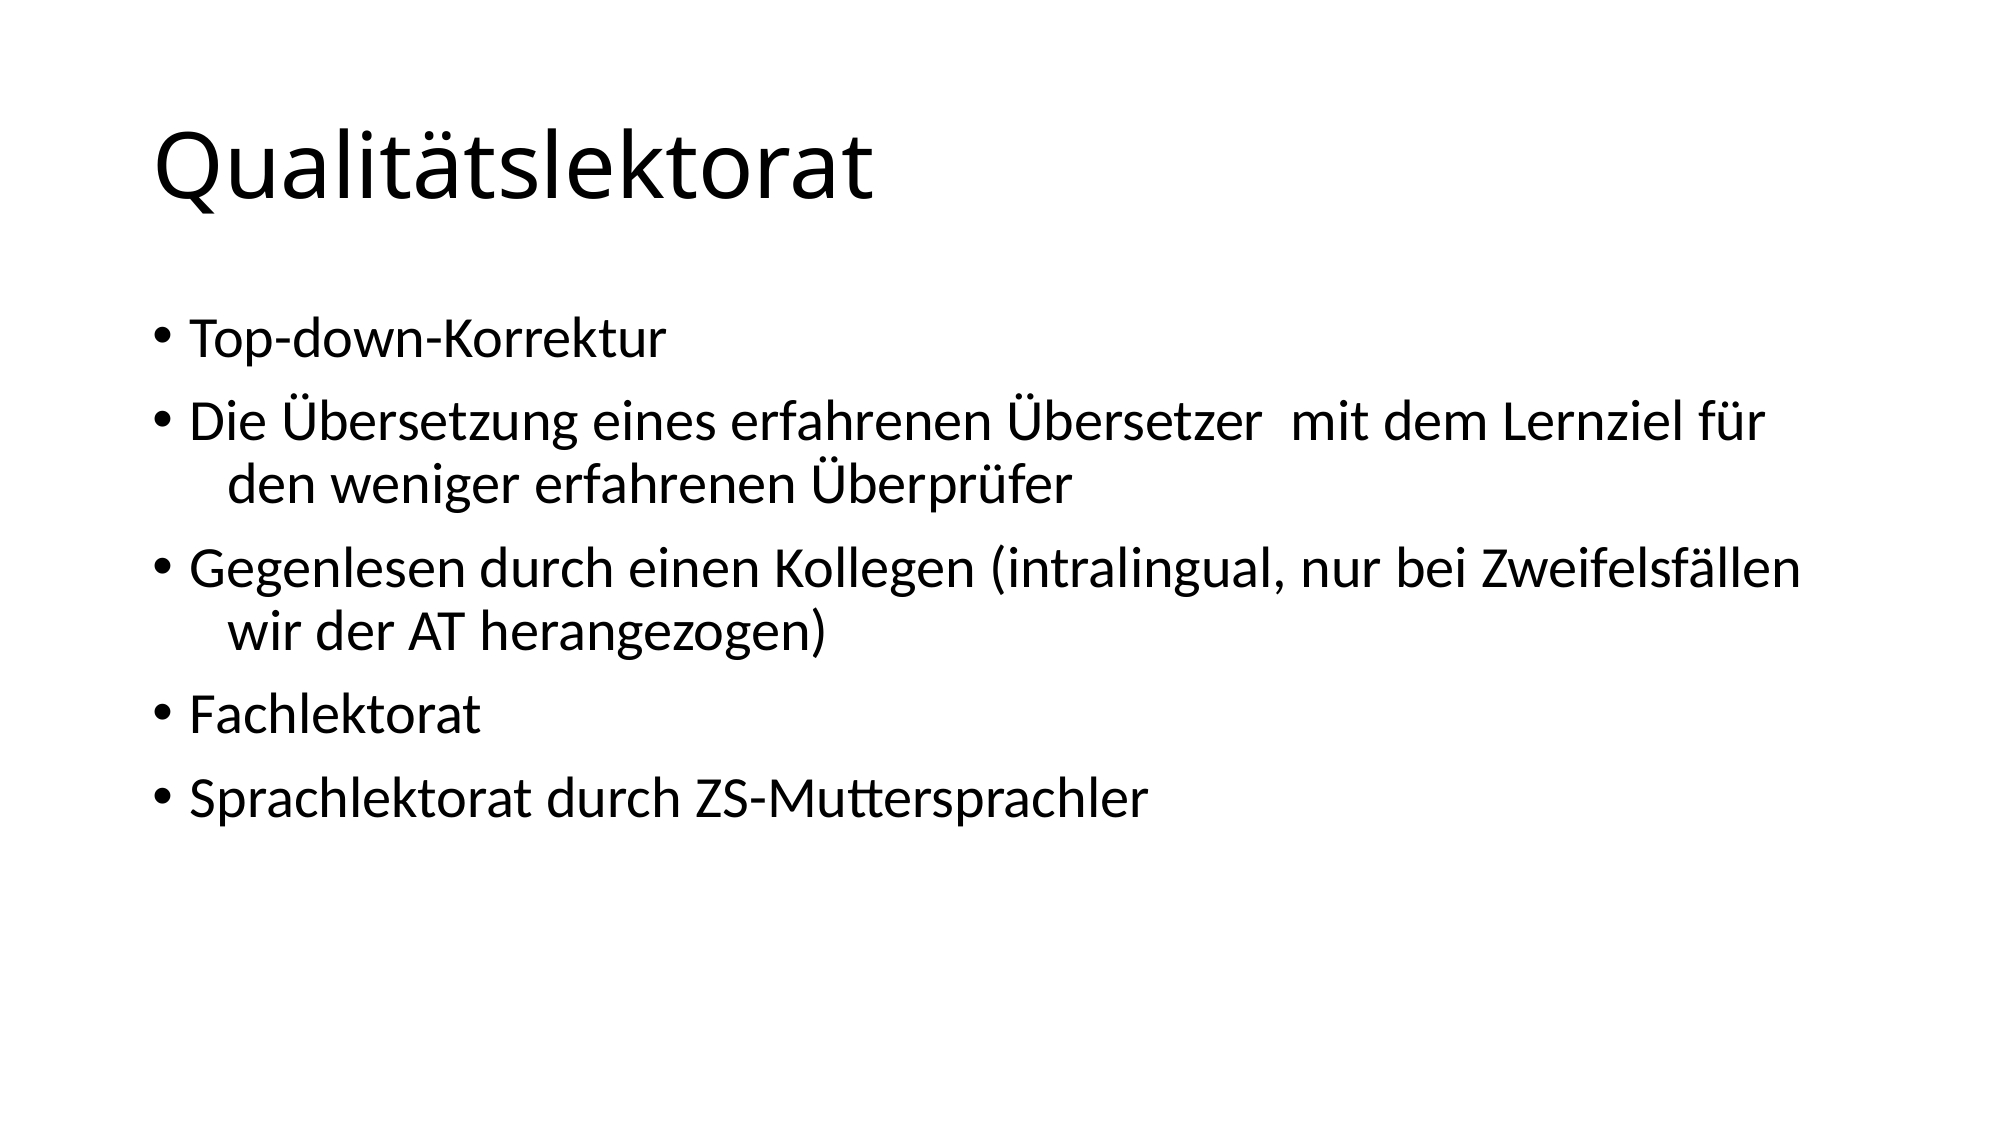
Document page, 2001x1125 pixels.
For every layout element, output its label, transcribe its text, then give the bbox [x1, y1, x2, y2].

title Qualitätslektorat [137, 59, 1863, 278]
list Top-down-Korrektur Die Übersetzung eines erfahrenen Übersetzer mit dem Lernziel für den weniger erfahrenen Überprüfer Gegenlesen durch einen Kollegen (intralingual, nur bei Zweifelsfällen wir der AT herangezogen) Fachlektorat Sprachlektorat durch ZS-Muttersprachler [137, 299, 1863, 1014]
